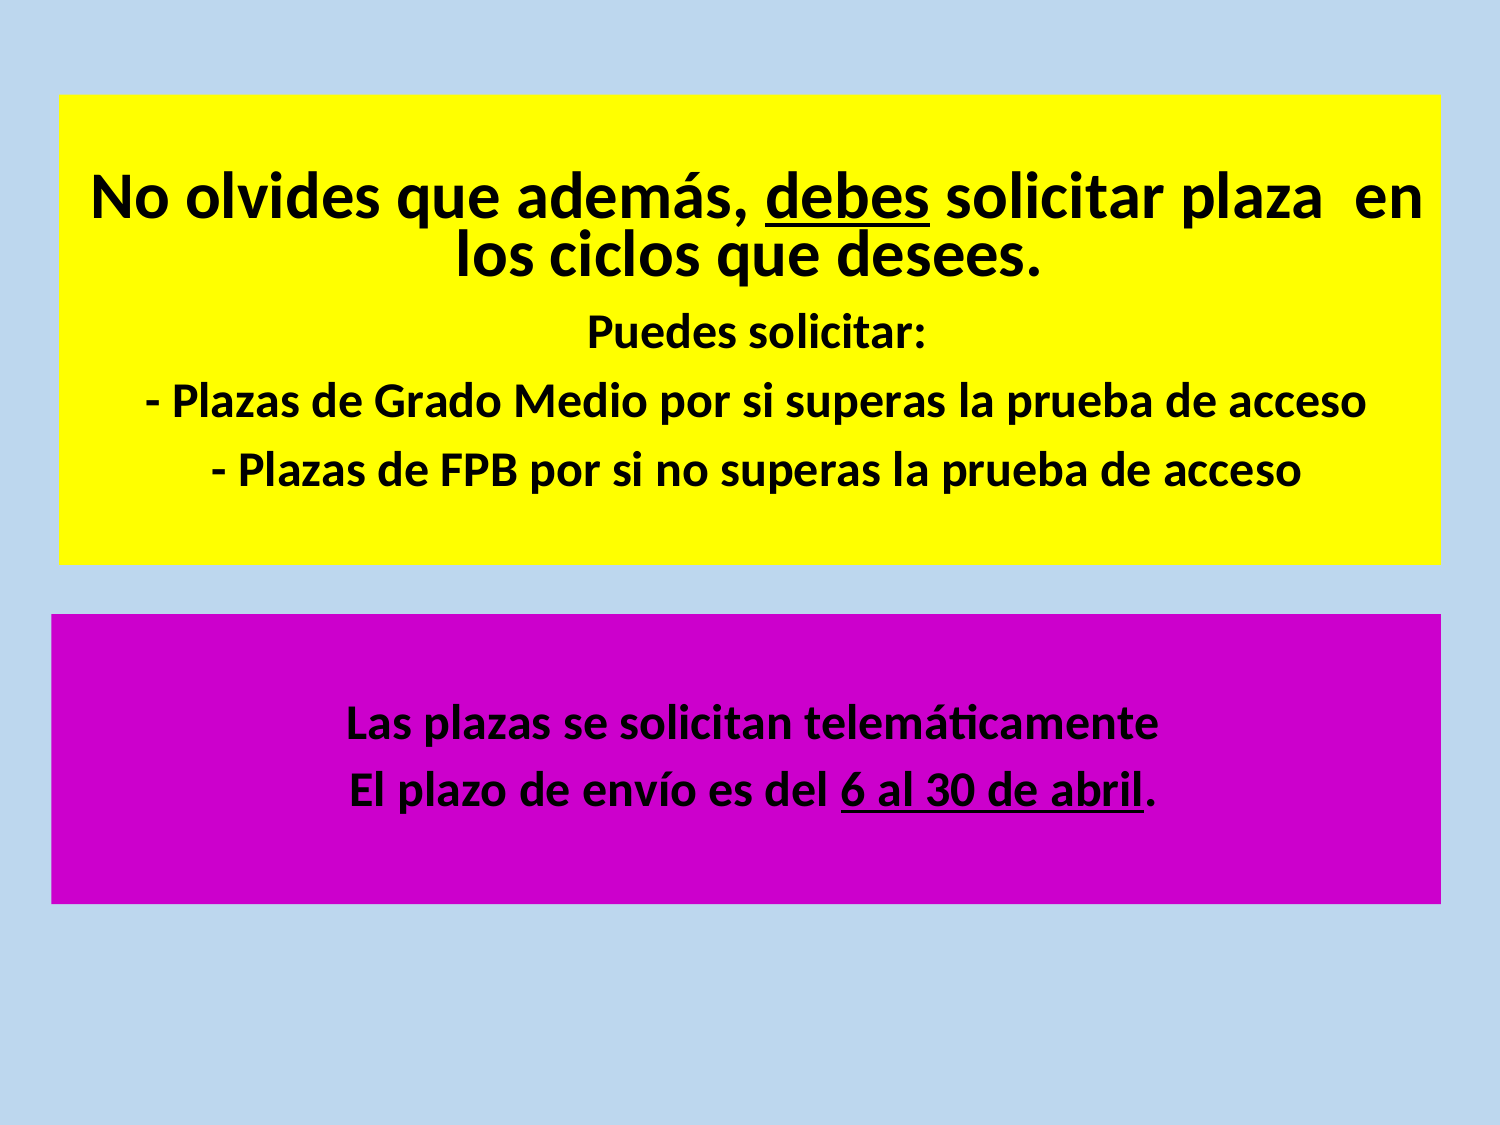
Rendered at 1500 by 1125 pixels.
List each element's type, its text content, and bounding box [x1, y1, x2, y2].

text_box Las plazas se solicitan telemáticamente El plazo de envío es del 6 al 30 de abril. [51, 614, 1441, 905]
text_box No olvides que además, debes solicitar plaza en los ciclos que desees. Puedes solicitar: - Plazas de Grado Medio por si superas la prueba de acceso - Plazas de FPB por si no superas la prueba de acceso [59, 94, 1441, 565]
